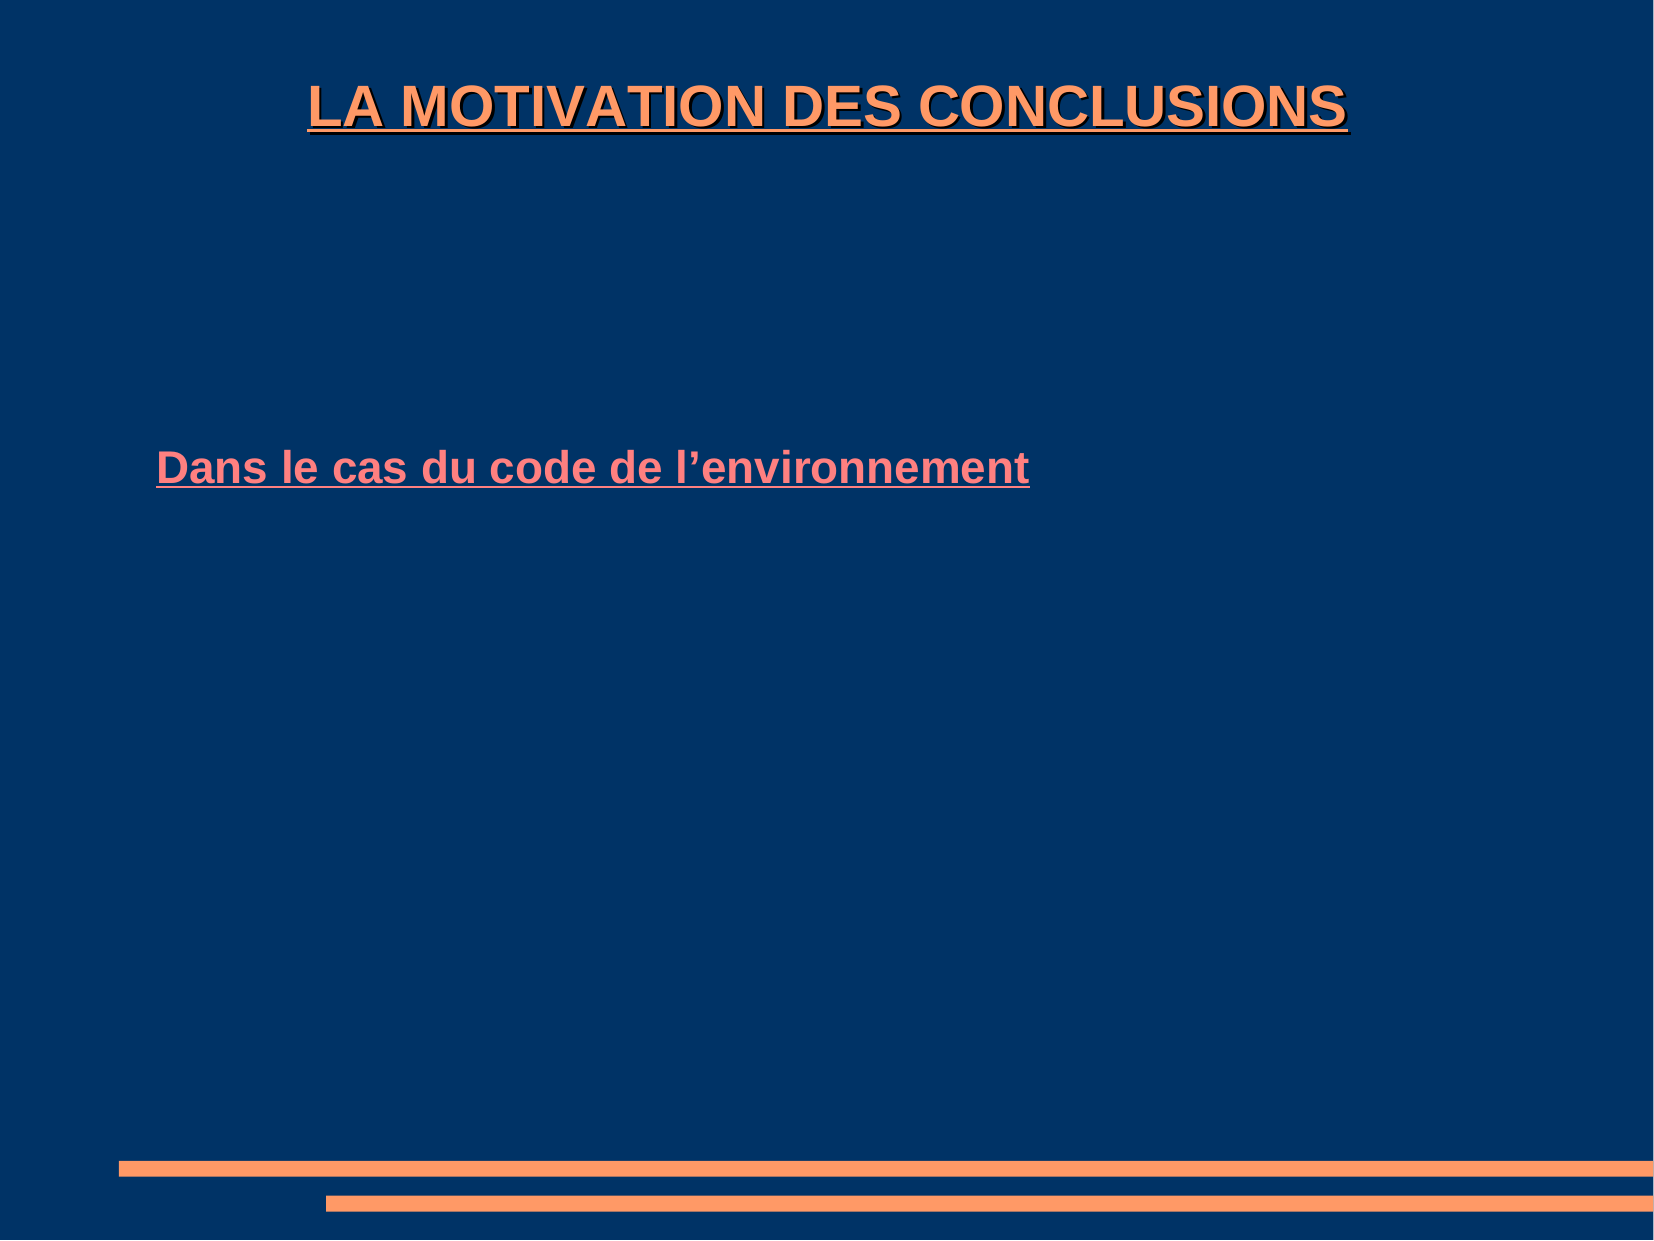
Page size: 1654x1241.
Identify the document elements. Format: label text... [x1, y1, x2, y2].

title LA MOTIVATION DES CONCLUSIONS [121, 46, 1534, 166]
subtitle Dans le cas du code de l’environnement [121, 212, 1561, 1132]
